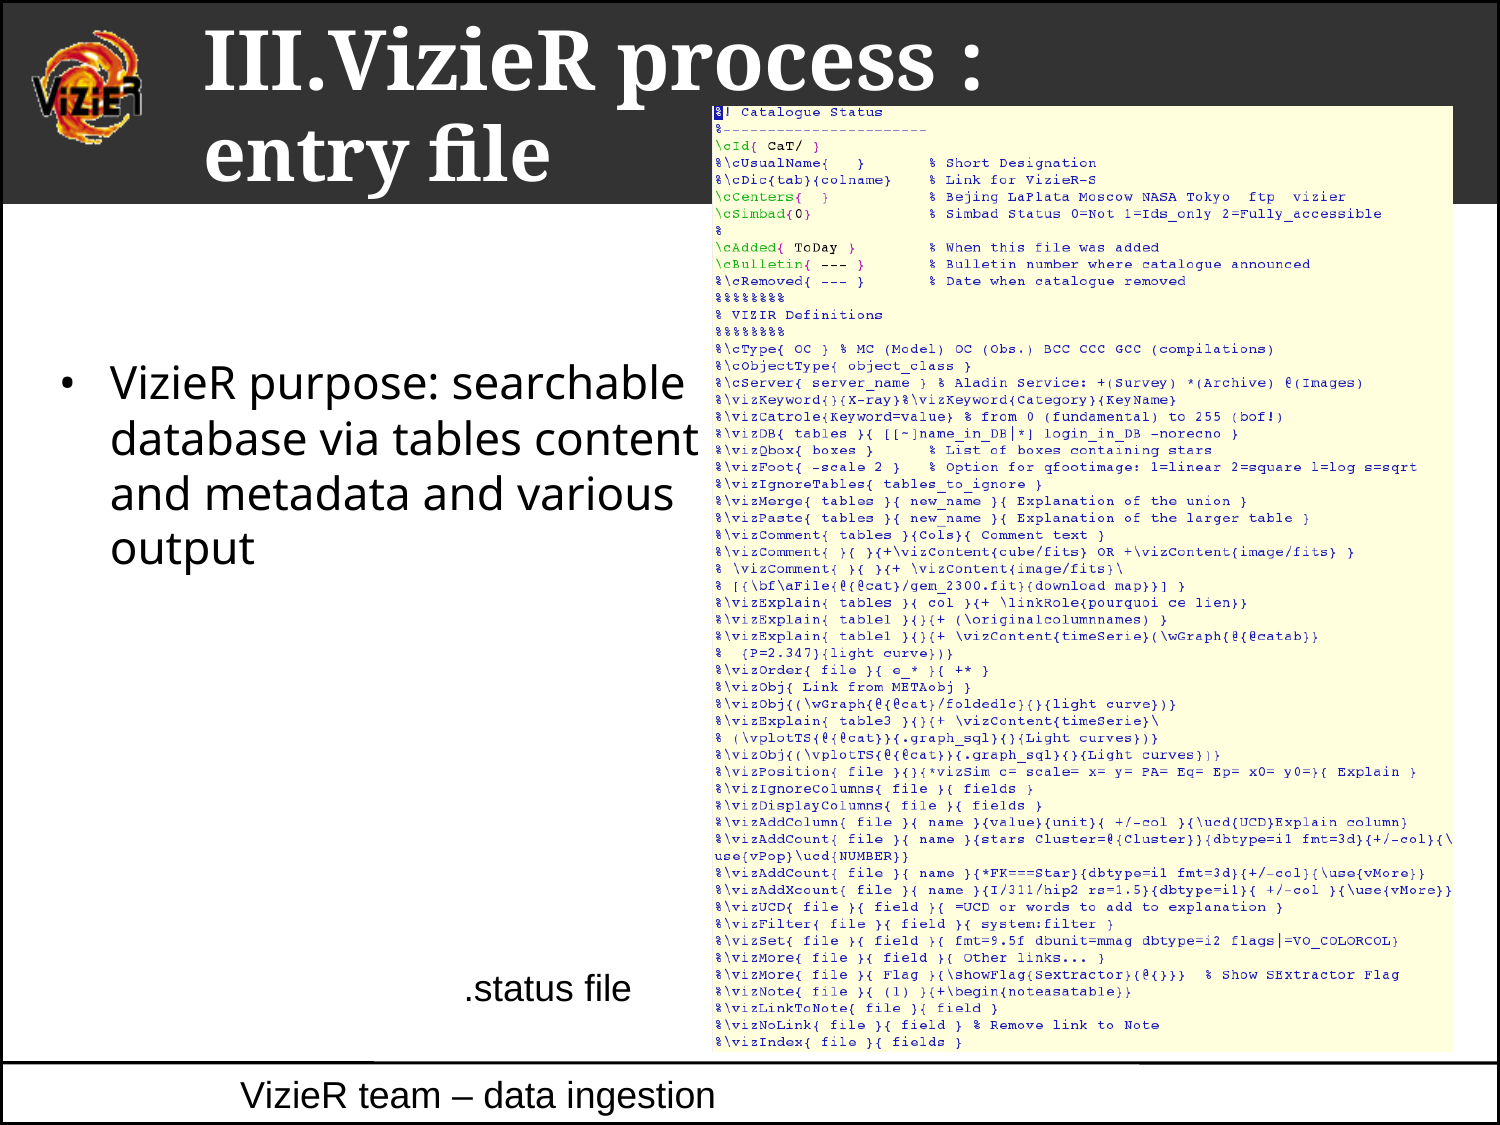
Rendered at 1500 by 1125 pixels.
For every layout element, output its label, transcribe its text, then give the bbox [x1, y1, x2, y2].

title III.VizieR process : entry file [188, 0, 1500, 205]
list VizieR purpose: searchable database via tables content and metadata and various output [59, 354, 709, 945]
picture [29, 29, 148, 148]
text_box .status file [448, 956, 674, 1017]
picture [712, 106, 1453, 1052]
